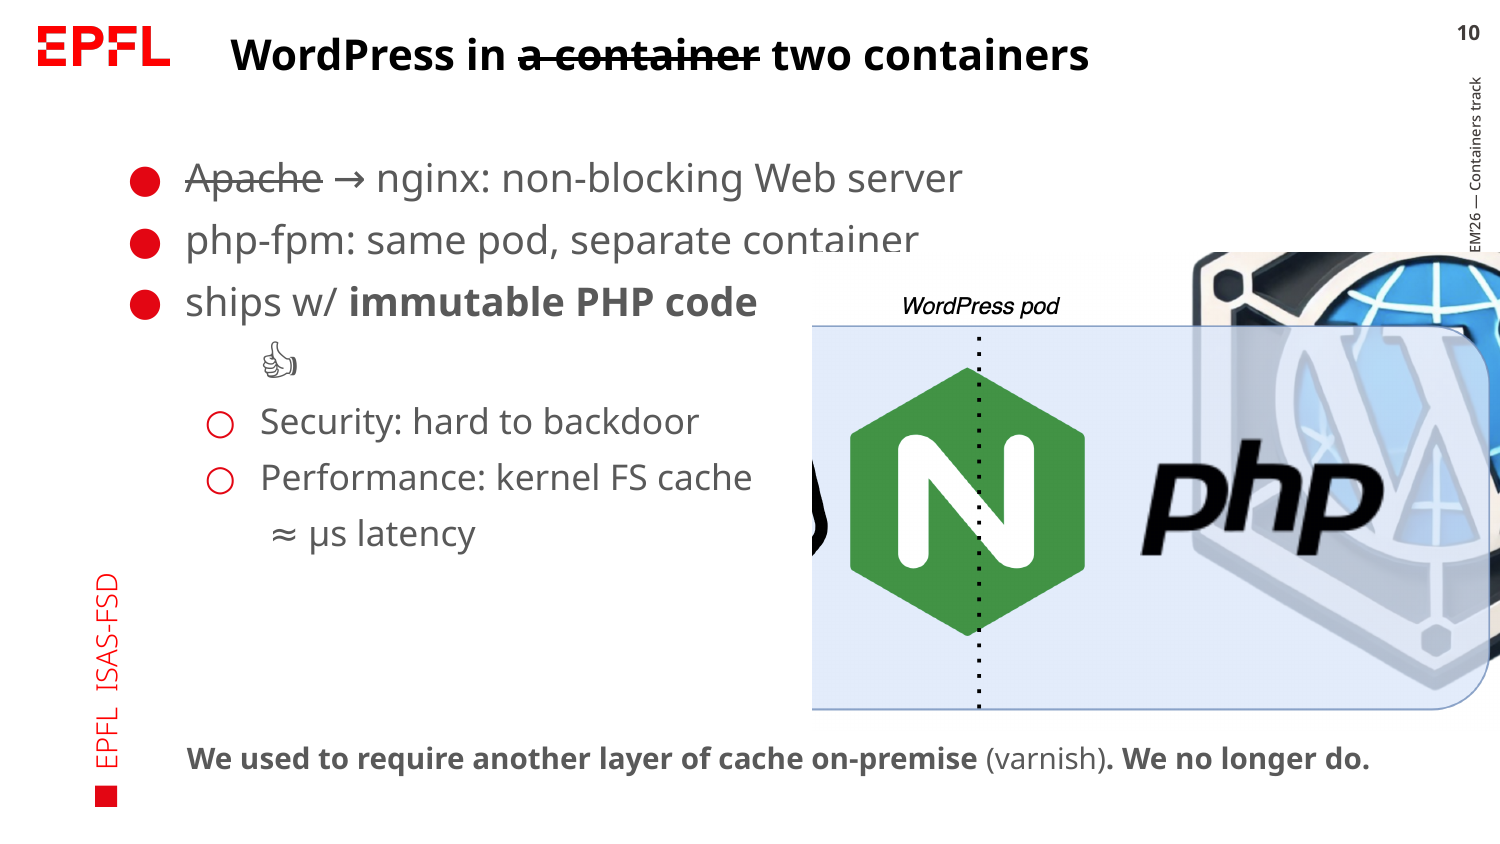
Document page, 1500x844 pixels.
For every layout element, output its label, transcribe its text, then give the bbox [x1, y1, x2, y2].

list We used to require another layer of cache on-premise (varnish). We no longer do. [171, 716, 1406, 805]
picture [812, 252, 1500, 731]
list Apache → nginx: non-blocking Web server php-fpm: same pod, separate container ships w/ immutable PHP code 👍 Security: hard to backdoor Performance: kernel FS cache ≈ µs latency [95, 127, 1064, 616]
slide_number <number> [1415, 0, 1496, 65]
picture [38, 26, 170, 66]
title WordPress in a container two containers [215, 9, 1285, 98]
